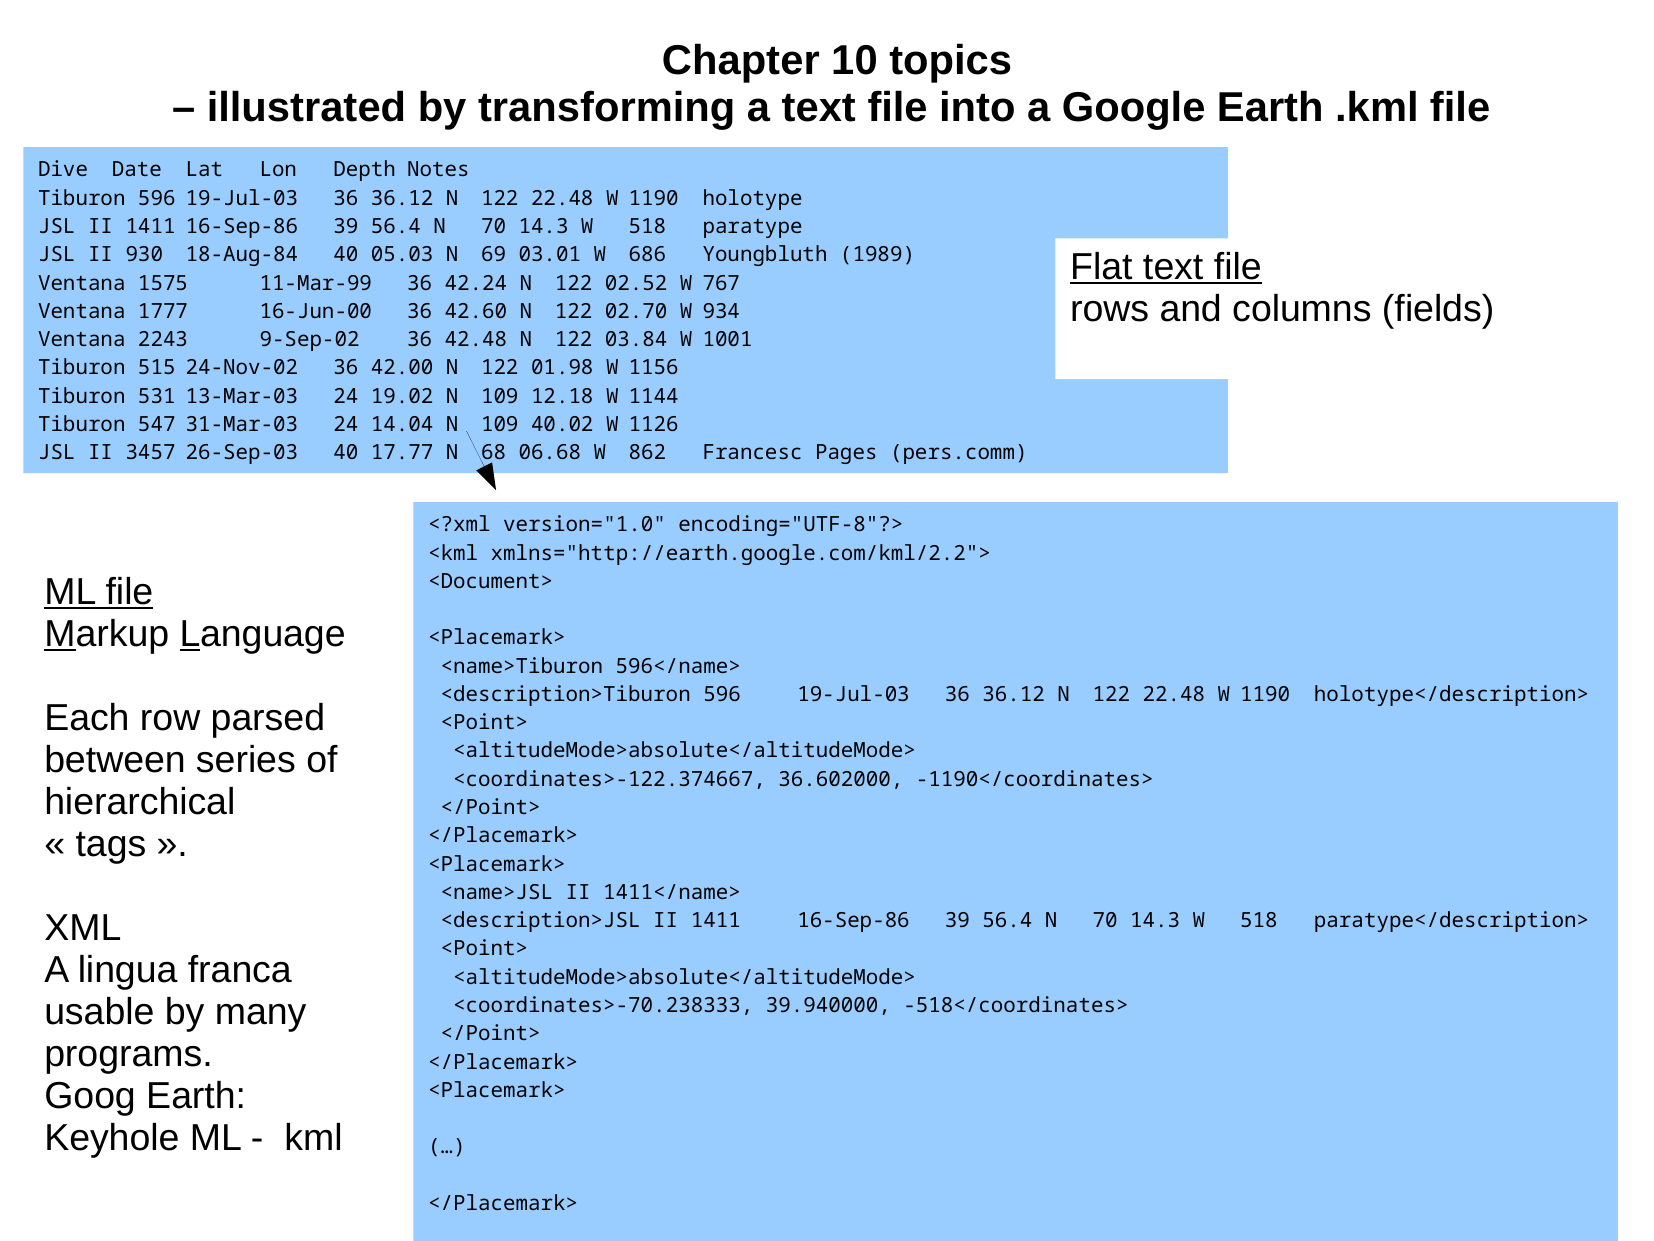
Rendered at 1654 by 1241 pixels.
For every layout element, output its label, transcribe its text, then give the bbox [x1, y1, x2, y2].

text_box Dive Date Lat Lon Depth Notes Tiburon 596 19-Jul-03 36 36.12 N 122 22.48 W 1190 holotype JSL II 1411 16-Sep-86 39 56.4 N 70 14.3 W 518 paratype JSL II 930 18-Aug-84 40 05.03 N 69 03.01 W 686 Youngbluth (1989) Ventana 1575 11-Mar-99 36 42.24 N 122 02.52 W 767 Ventana 1777 16-Jun-00 36 42.60 N 122 02.70 W 934 Ventana 2243 9-Sep-02 36 42.48 N 122 03.84 W 1001 Tiburon 515 24-Nov-02 36 42.00 N 122 01.98 W 1156 Tiburon 531 13-Mar-03 24 19.02 N 109 12.18 W 1144 Tiburon 547 31-Mar-03 24 14.04 N 109 40.02 W 1126 JSL II 3457 26-Sep-03 40 17.77 N 68 06.68 W 862 Francesc Pages (pers.comm) [23, 147, 1228, 421]
text_box Flat text file rows and columns (fields) [1055, 238, 1565, 380]
text_box <?xml version="1.0" encoding="UTF-8"?> <kml xmlns="http://earth.google.com/kml/2.2"> <Document> <Placemark> <name>Tiburon 596</name> <description>Tiburon 596 19-Jul-03 36 36.12 N 122 22.48 W 1190 holotype</description> <Point> <altitudeMode>absolute</altitudeMode> <coordinates>-122.374667, 36.602000, -1190</coordinates> </Point> </Placemark> <Placemark> <name>JSL II 1411</name> <description>JSL II 1411 16-Sep-86 39 56.4 N 70 14.3 W 518 paratype</description> <Point> <altitudeMode>absolute</altitudeMode> <coordinates>-70.238333, 39.940000, -518</coordinates> </Point> </Placemark> <Placemark> (…) </Placemark> </Document> </kml> [413, 501, 1618, 1175]
text_box ML file Markup Language Each row parsed between series of hierarchical « tags ». XML A lingua franca usable by many programs. Goog Earth: Keyhole ML - kml [29, 563, 384, 1211]
text_box Chapter 10 topics – illustrated by transforming a text file into a Google Earth .kml file [76, 29, 1583, 138]
